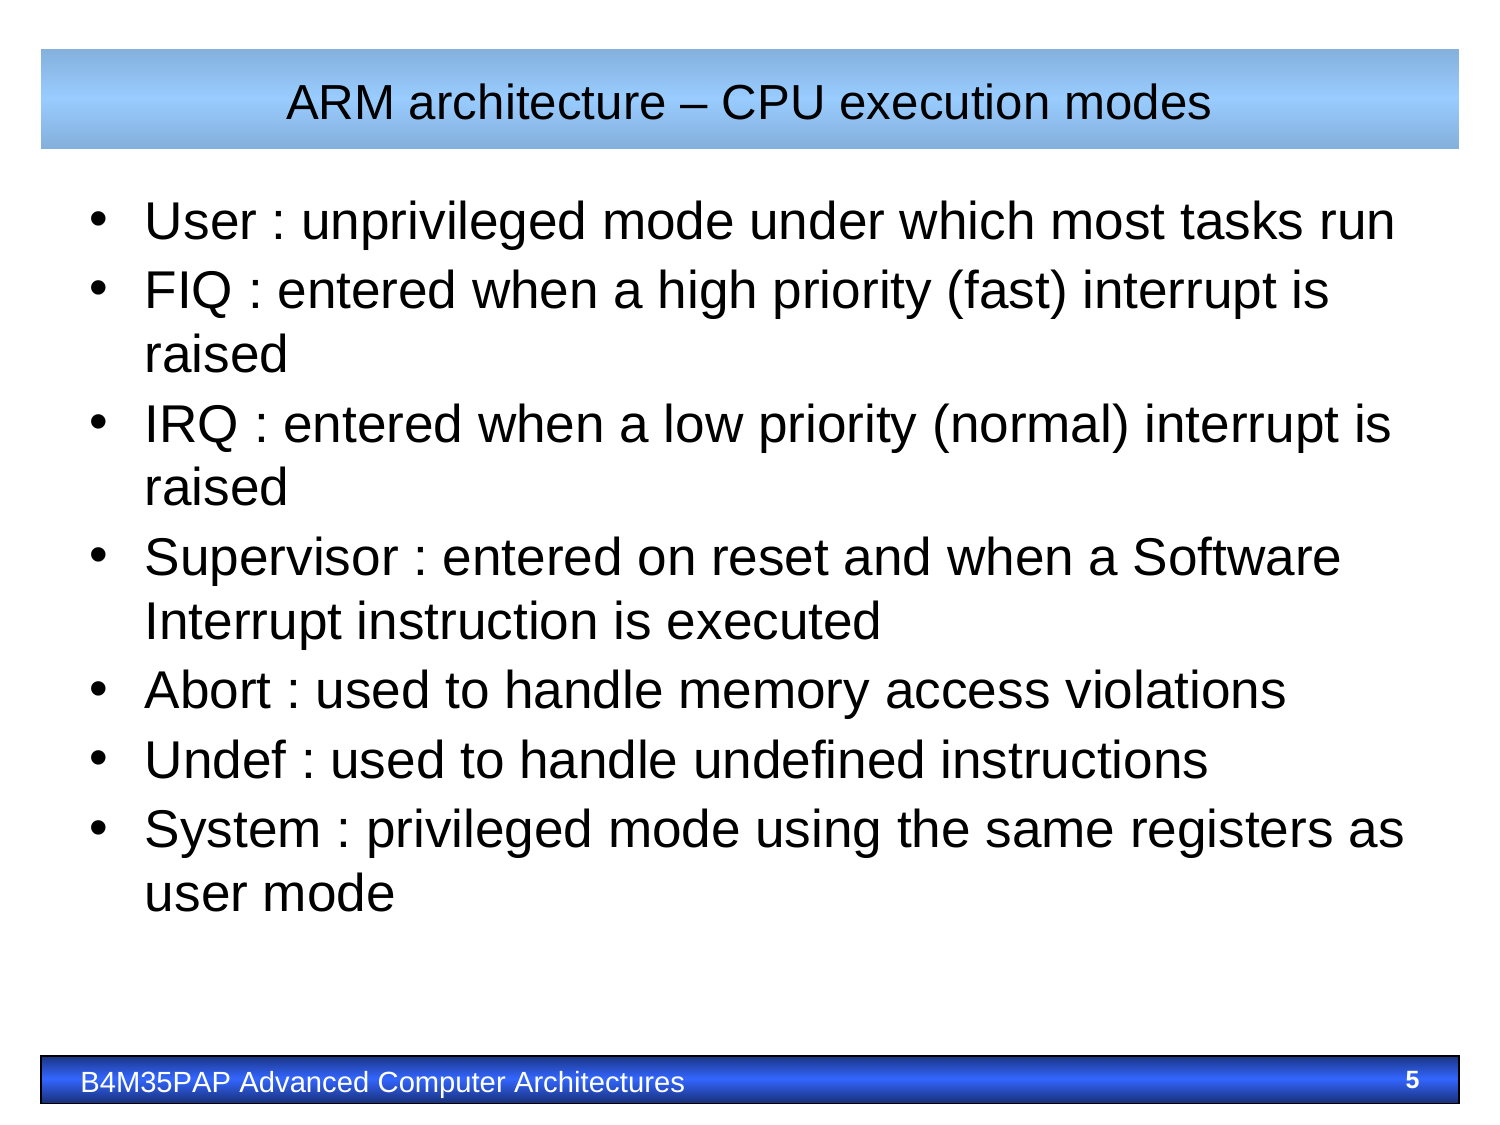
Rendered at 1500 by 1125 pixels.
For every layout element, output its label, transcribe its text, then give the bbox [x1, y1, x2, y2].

list User : unprivileged mode under which most tasks run FIQ : entered when a high priority (fast) interrupt is raised IRQ : entered when a low priority (normal) interrupt is raised Supervisor : entered on reset and when a Software Interrupt instruction is executed Abort : used to handle memory access violations Undef : used to handle undefined instructions System : privileged mode using the same registers as user mode [75, 178, 1426, 988]
title ARM architecture – CPU execution modes [41, 49, 1459, 149]
